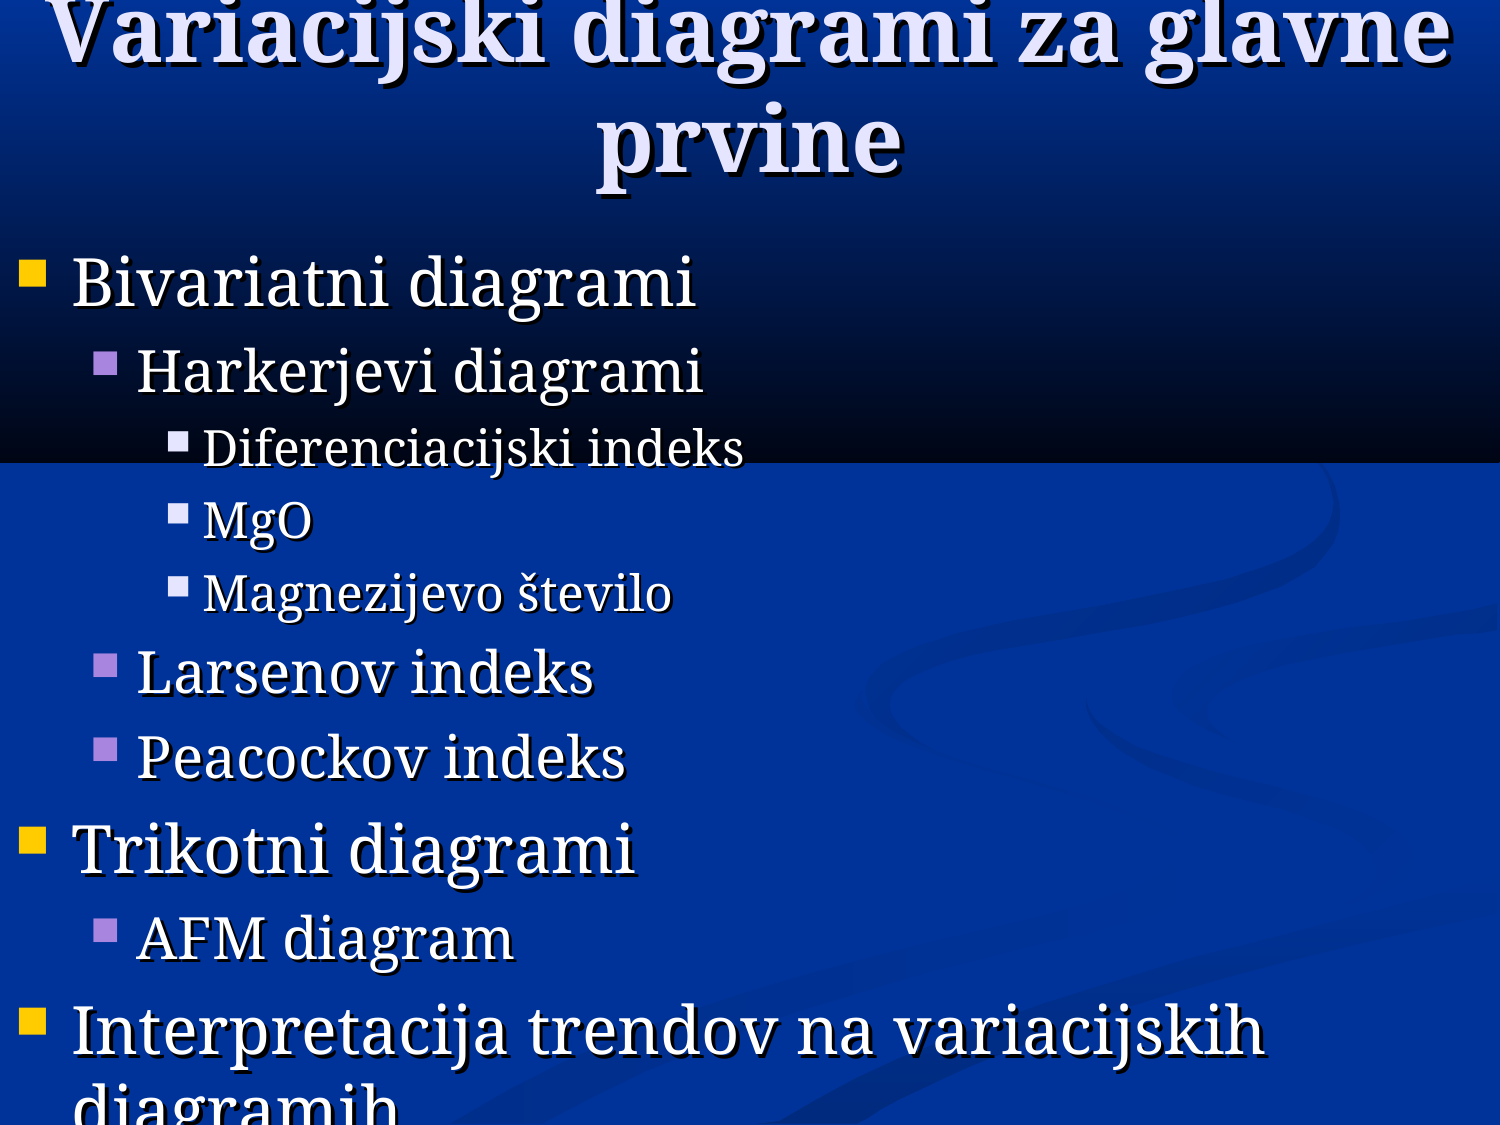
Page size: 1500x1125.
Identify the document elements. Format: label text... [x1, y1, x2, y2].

title Variacijski diagrami za glavne prvine [0, 0, 1500, 198]
list Bivariatni diagrami Harkerjevi diagrami Diferenciacijski indeks MgO Magnezijevo število Larsenov indeks Peacockov indeks Trikotni diagrami AFM diagram Interpretacija trendov na variacijskih diagramih. [0, 231, 1500, 1076]
